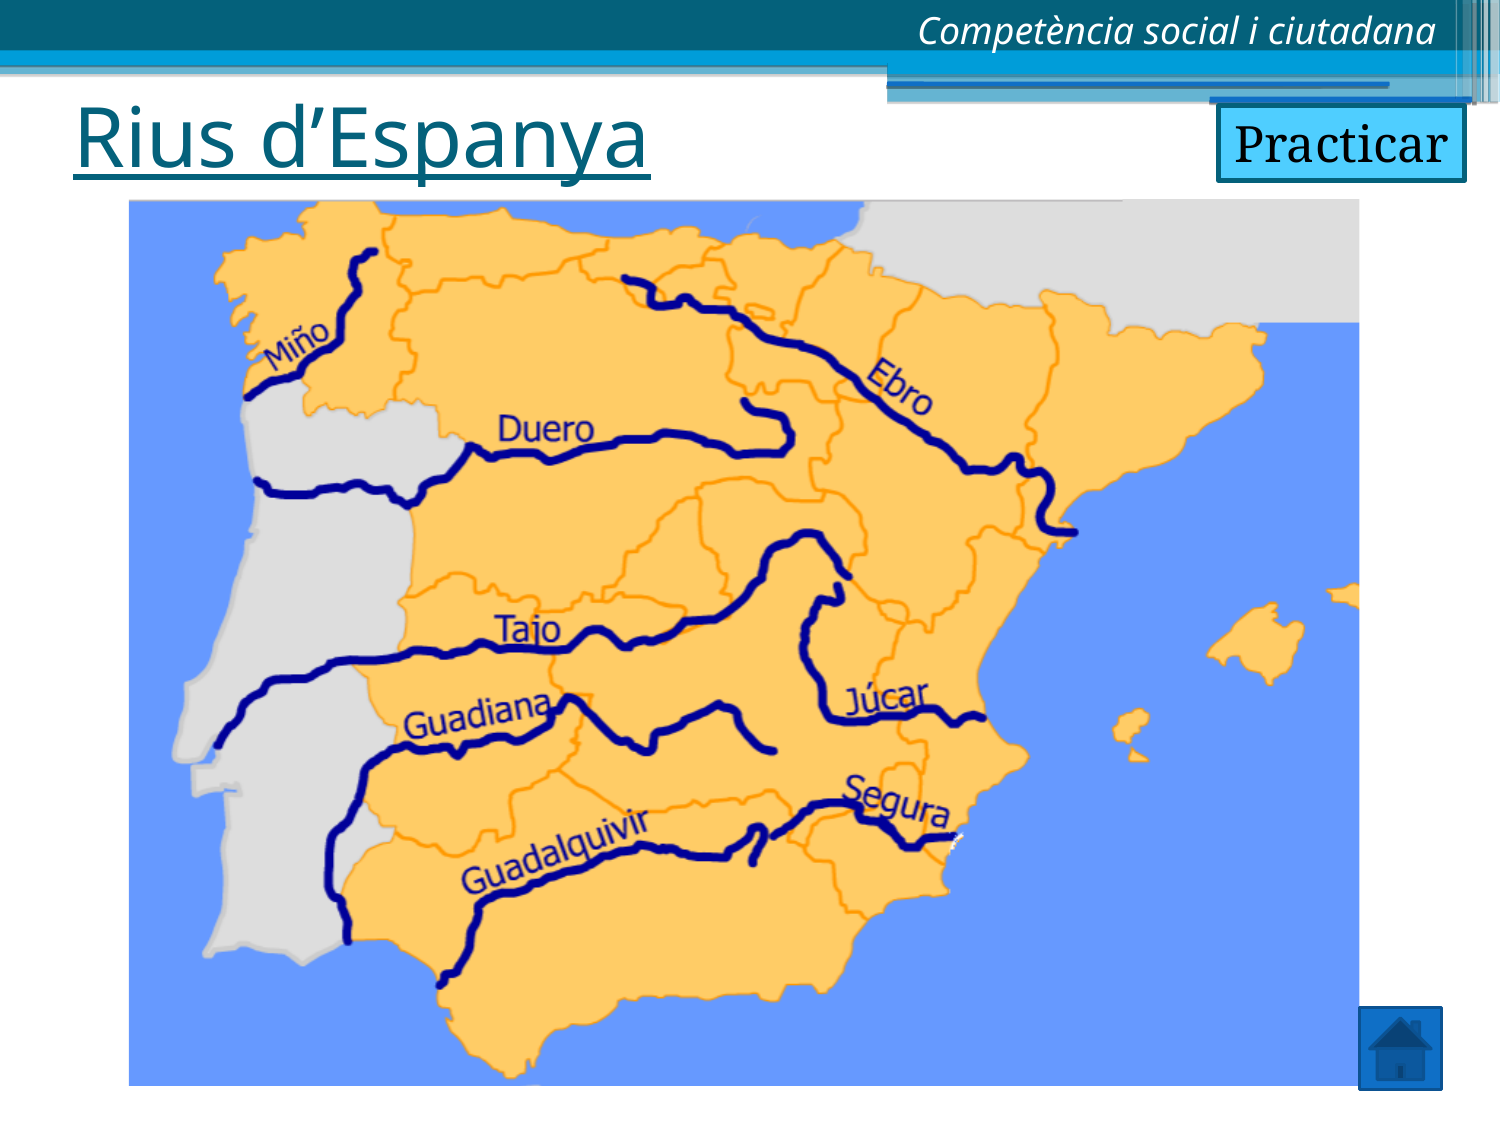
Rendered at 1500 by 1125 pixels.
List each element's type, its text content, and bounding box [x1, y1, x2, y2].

text_box [1359, 1007, 1442, 1090]
picture [128, 199, 1360, 1086]
title Rius d’Espanya [58, 46, 1409, 222]
text_box Competència social i ciutadana [902, 0, 1465, 60]
text_box Practicar [1218, 105, 1465, 181]
